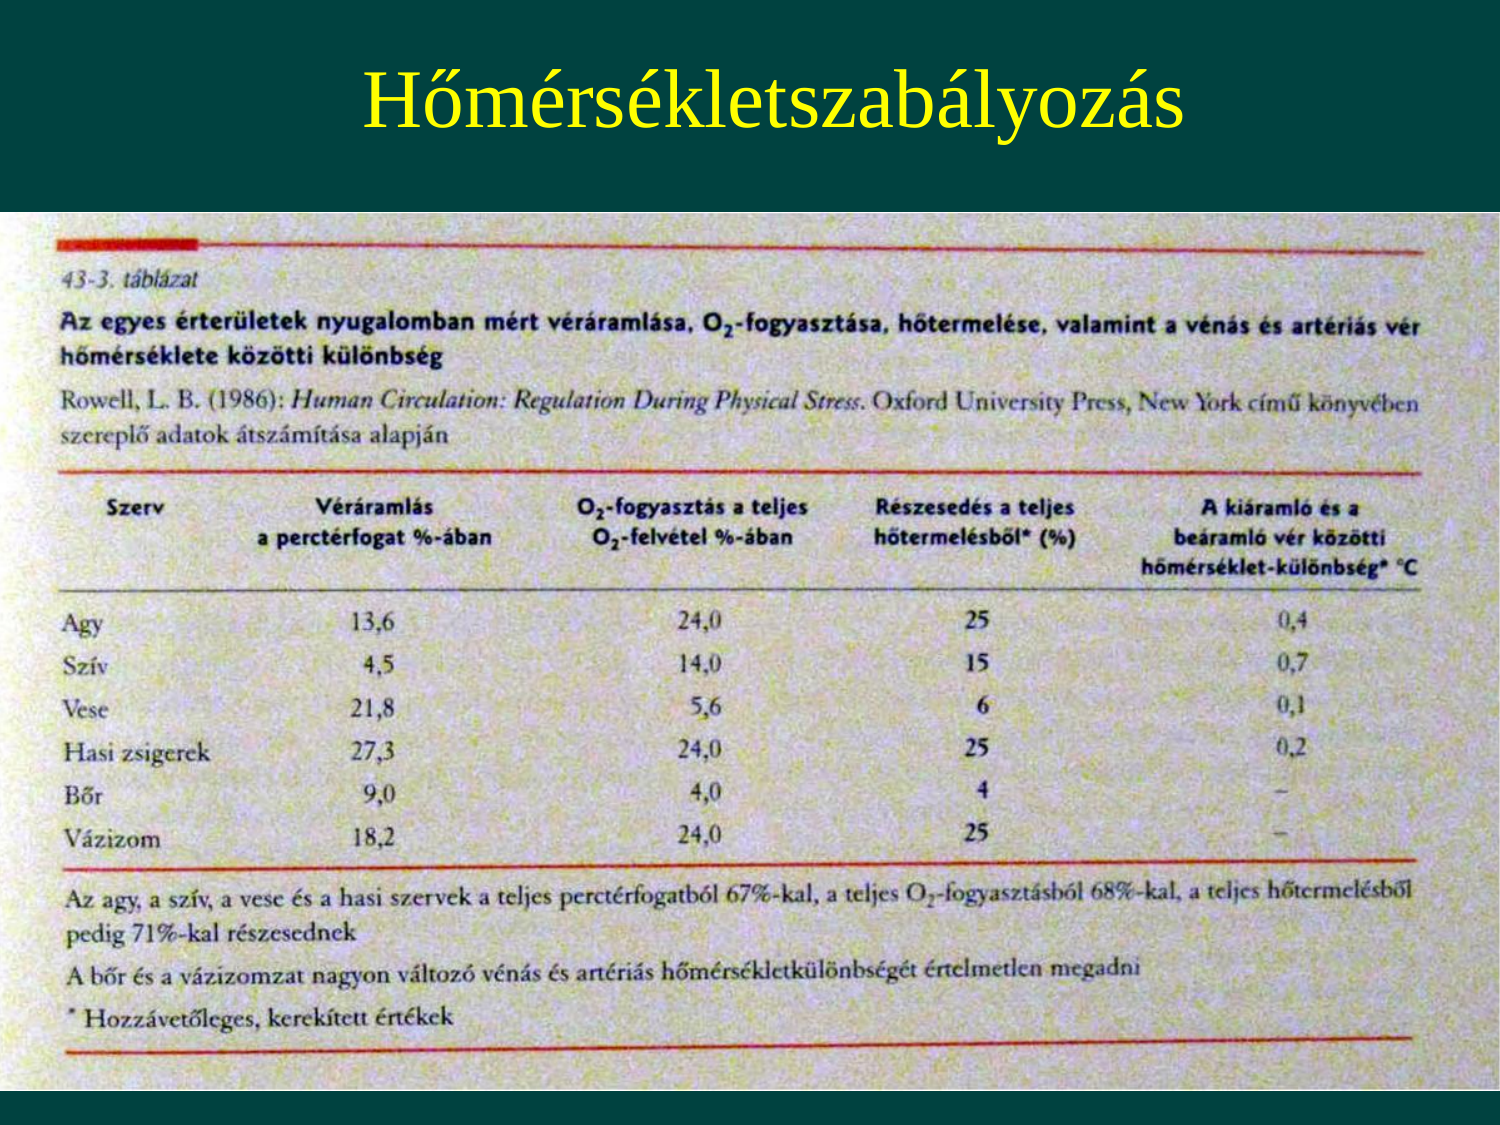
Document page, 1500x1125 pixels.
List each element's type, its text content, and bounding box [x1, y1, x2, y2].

picture [0, 212, 1500, 1091]
title Hőmérsékletszabályozás [137, 0, 1413, 188]
